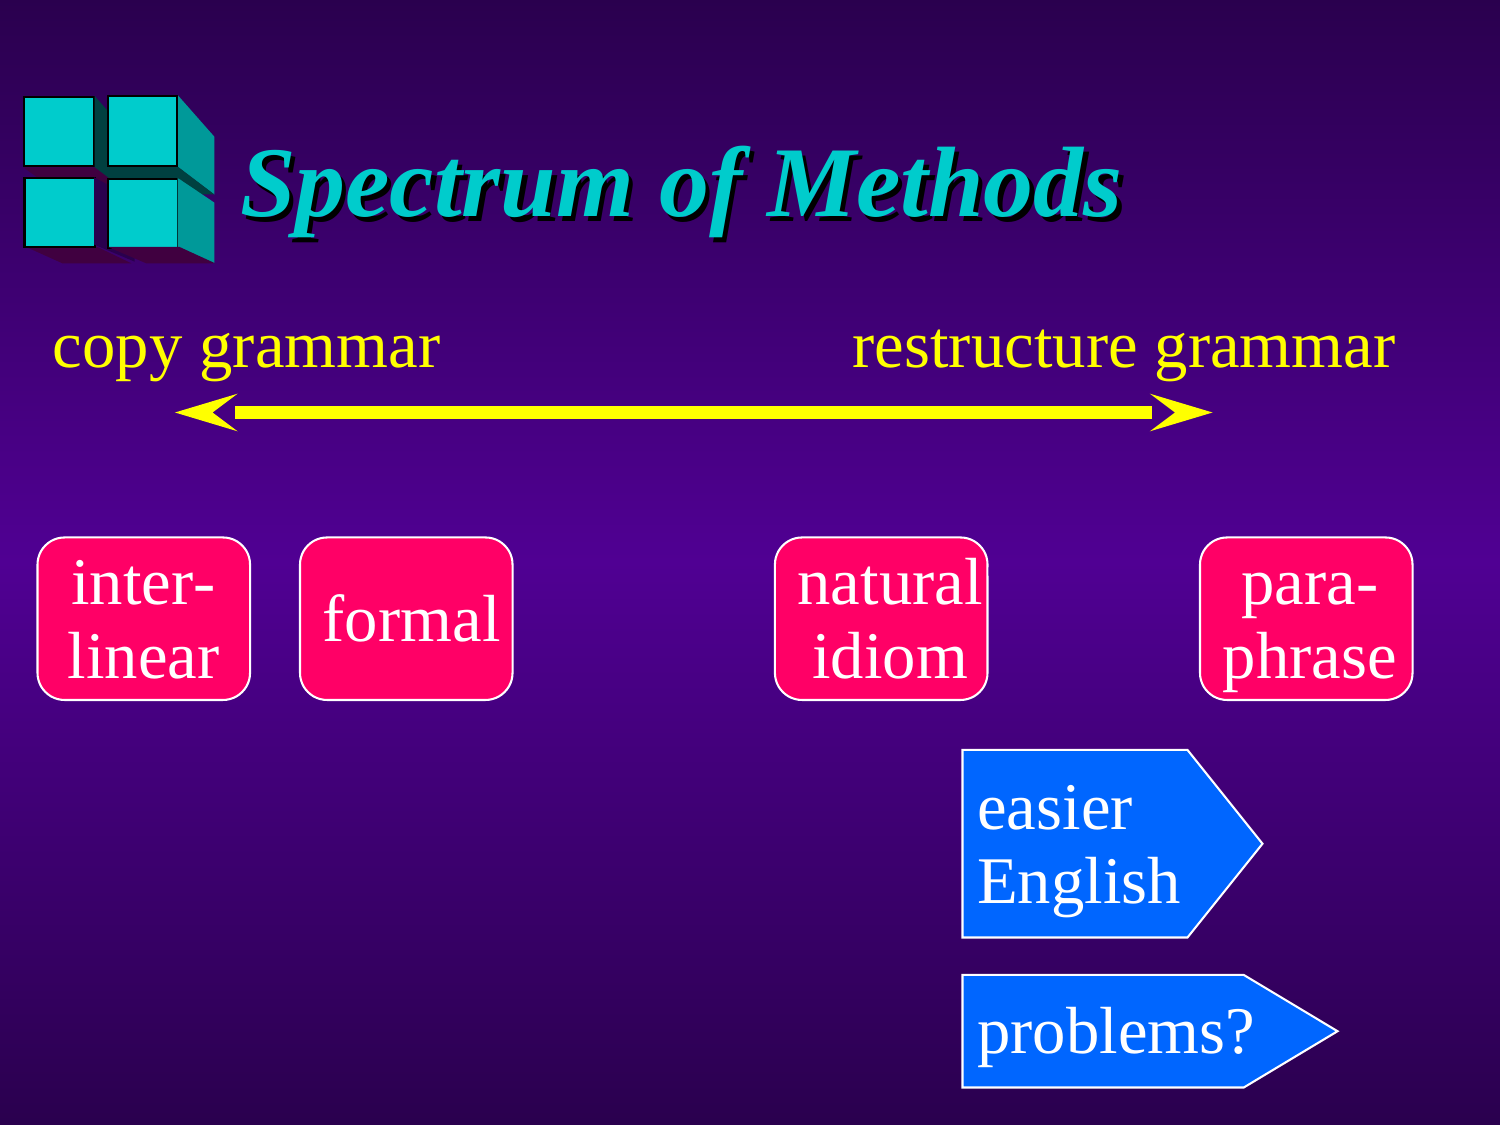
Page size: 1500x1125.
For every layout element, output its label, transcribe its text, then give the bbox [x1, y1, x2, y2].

text_box problems? [962, 974, 1338, 1088]
text_box copy grammar [37, 299, 625, 390]
text_box para- phrase [1200, 537, 1413, 700]
text_box formal [300, 537, 513, 700]
title Spectrum of Methods [224, 78, 1388, 288]
text_box restructure grammar [837, 299, 1488, 390]
text_box inter- linear [37, 537, 251, 700]
text_box easier English [962, 749, 1263, 938]
text_box natural idiom [774, 537, 988, 700]
